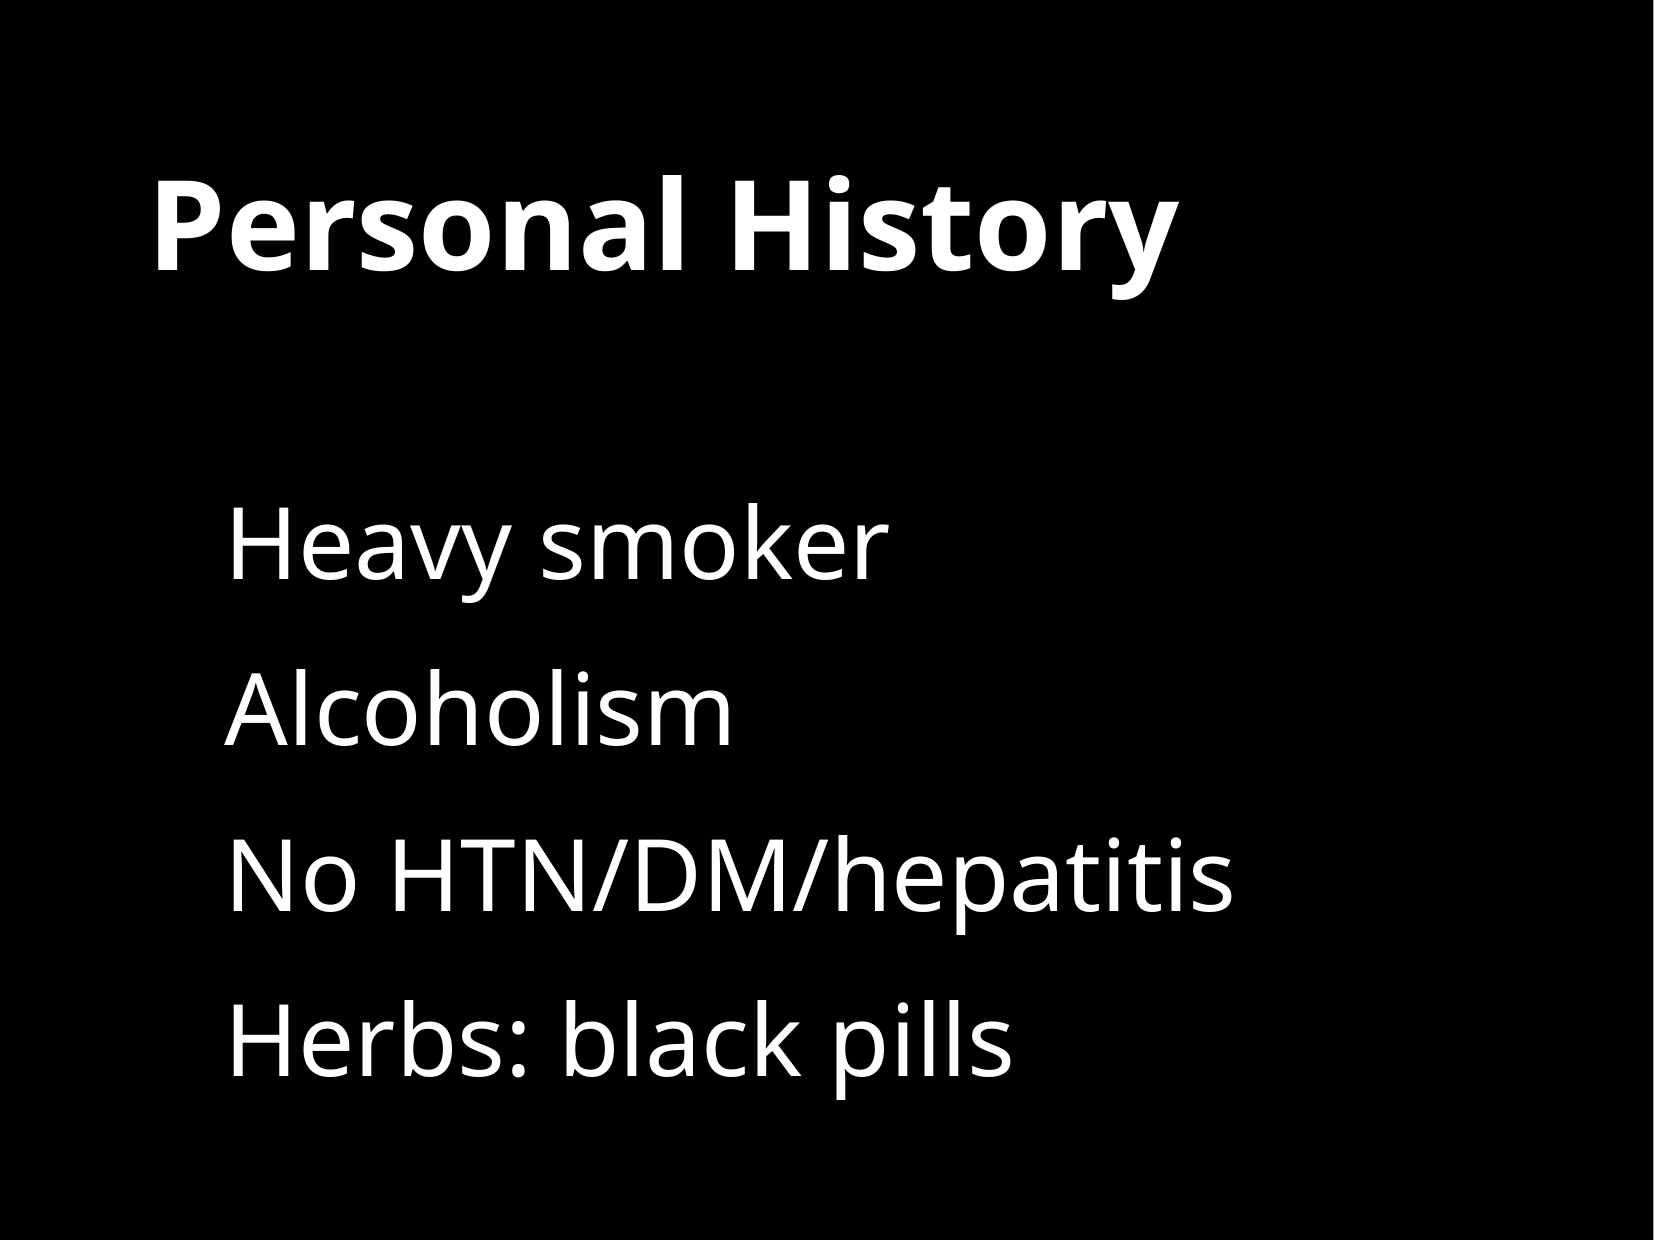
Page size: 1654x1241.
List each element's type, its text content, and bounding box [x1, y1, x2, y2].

list Heavy smoker Alcoholism No HTN/DM/hepatitis Herbs: black pills [206, 472, 1571, 1109]
title Personal History [147, 118, 1506, 326]
